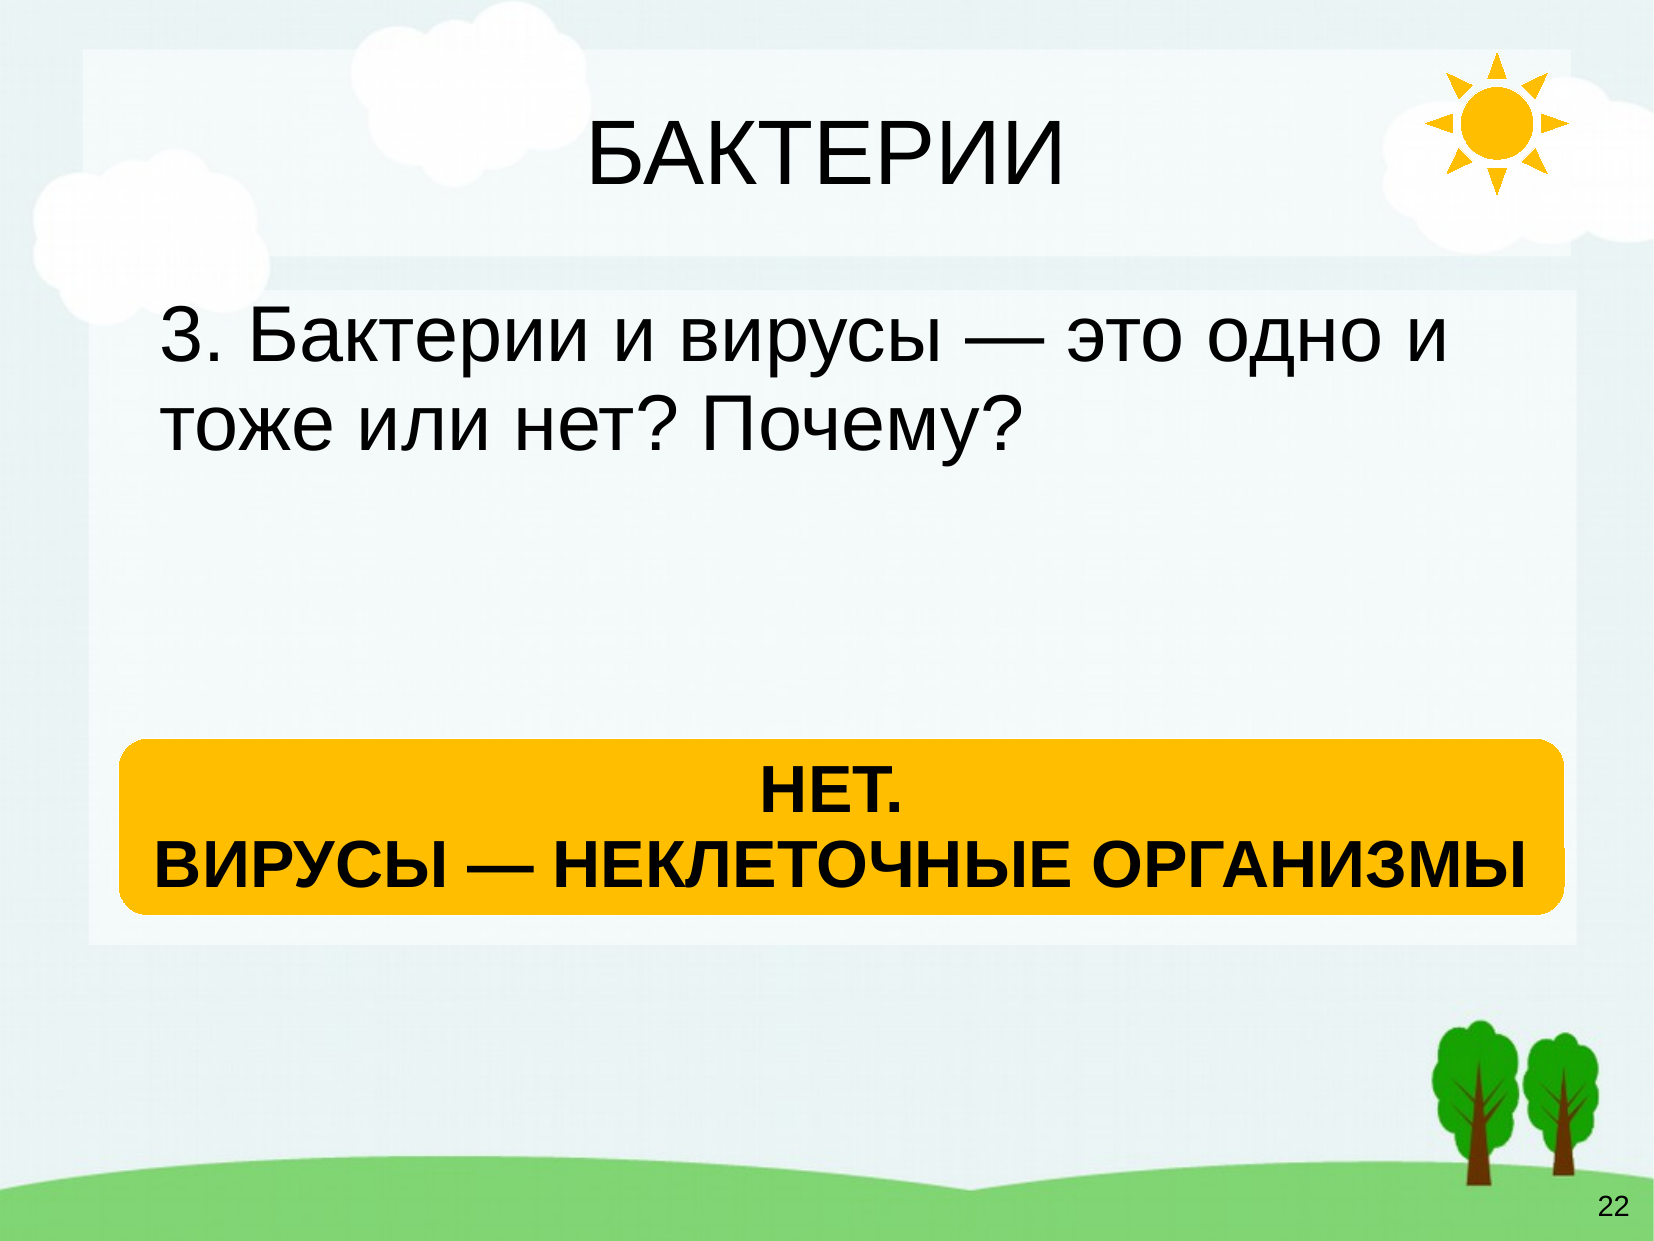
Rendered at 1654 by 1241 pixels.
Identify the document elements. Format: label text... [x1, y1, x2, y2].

title БАКТЕРИИ [82, 49, 1571, 257]
text_box [1486, 49, 1508, 80]
text_box [1520, 146, 1550, 176]
text_box [1520, 71, 1550, 100]
text_box [1540, 112, 1571, 134]
text_box [1460, 86, 1535, 161]
text_box [1423, 112, 1454, 134]
text_box [1486, 167, 1508, 198]
text_box [1444, 71, 1474, 100]
text_box НЕТ. ВИРУСЫ — НЕКЛЕТОЧНЫЕ ОРГАНИЗМЫ [118, 738, 1566, 916]
picture [0, 0, 1654, 1241]
list 3. Бактерии и вирусы — это одно и тоже или нет? Почему? [88, 290, 1577, 945]
text_box [1444, 146, 1474, 176]
